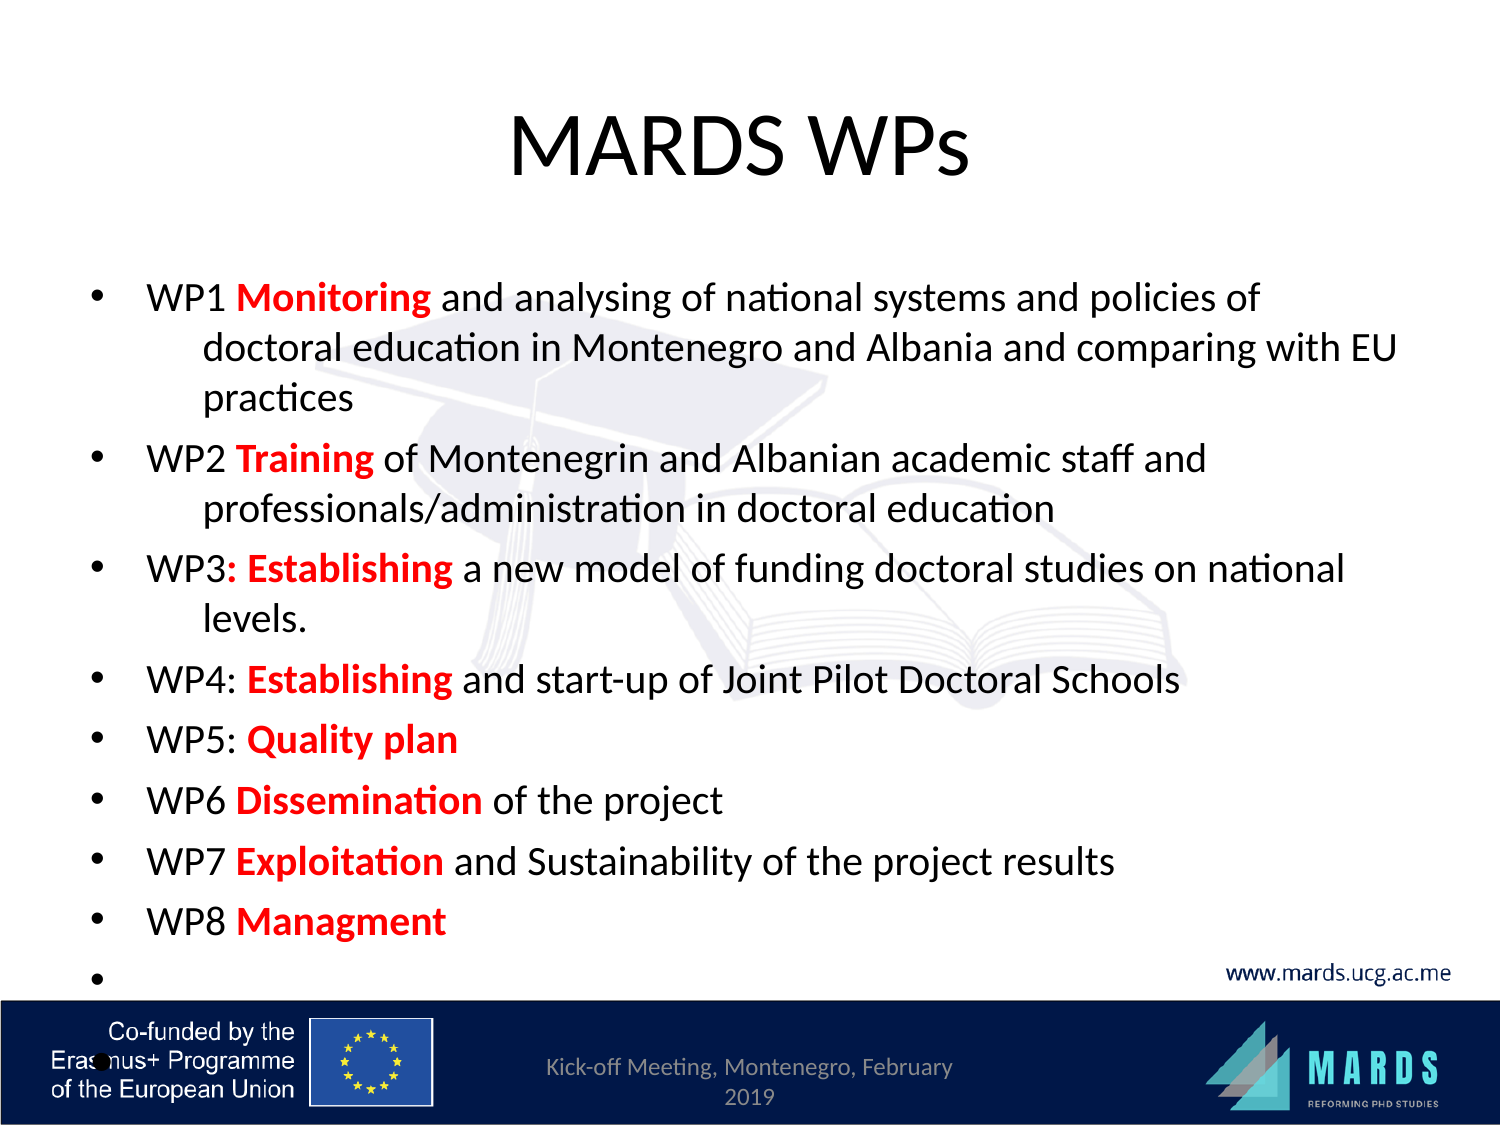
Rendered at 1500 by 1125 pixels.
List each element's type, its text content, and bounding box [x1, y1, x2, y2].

list WP1 Monitoring and analysing of national systems and policies of doctoral education in Montenegro and Albania and comparing with EU practices WP2 Training of Montenegrin and Albanian academic staff and professionals/administration in doctoral education WP3: Establishing a new model of funding doctoral studies on national levels. WP4: Establishing and start-up of Joint Pilot Doctoral Schools WP5: Quality plan WP6 Dissemination of the project WP7 Exploitation and Sustainability of the project results WP8 Managment [75, 262, 1426, 1005]
text_box Kick-off Meeting, Montenegro, February 2019 [512, 1042, 988, 1103]
title MARDS WPs [75, 45, 1426, 233]
